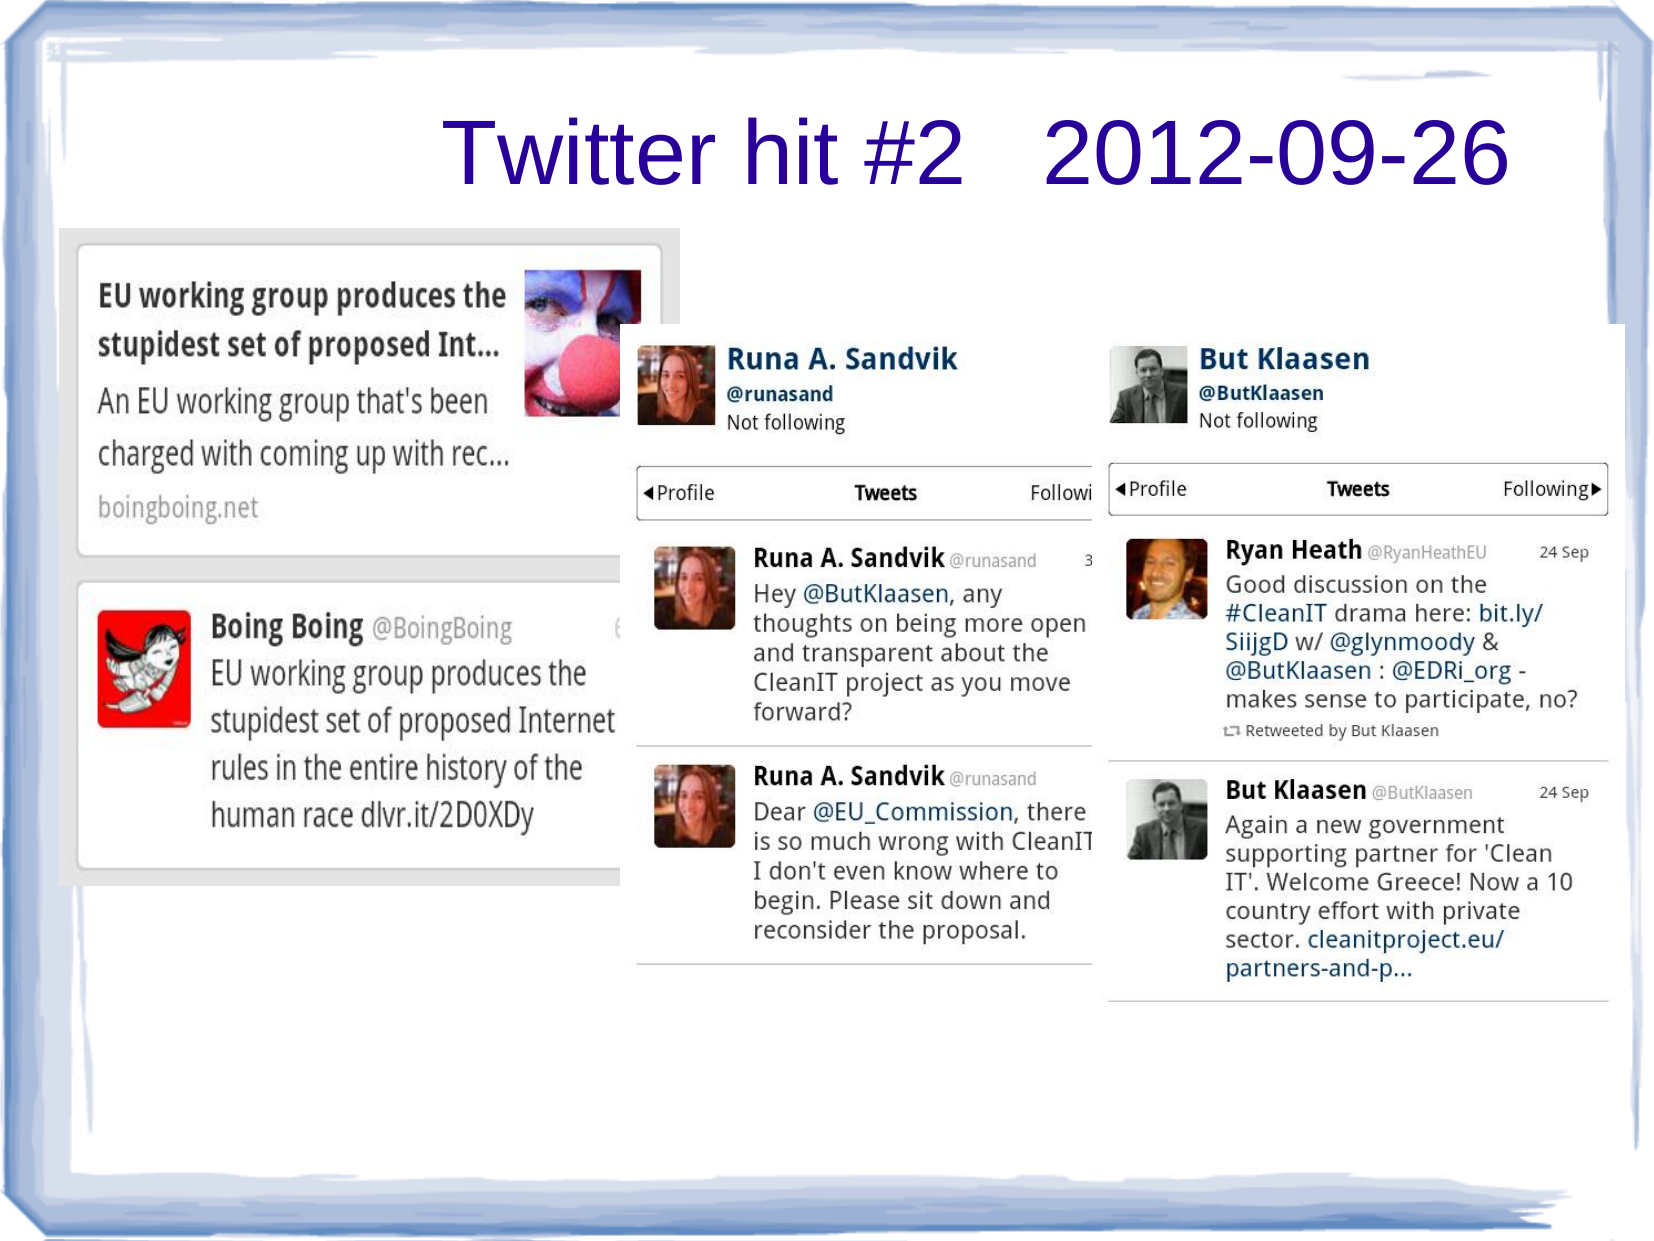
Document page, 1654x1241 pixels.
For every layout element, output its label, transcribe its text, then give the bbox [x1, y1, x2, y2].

picture [0, 0, 1654, 1241]
title Twitter hit #2 2012-09-26 [383, 49, 1571, 257]
